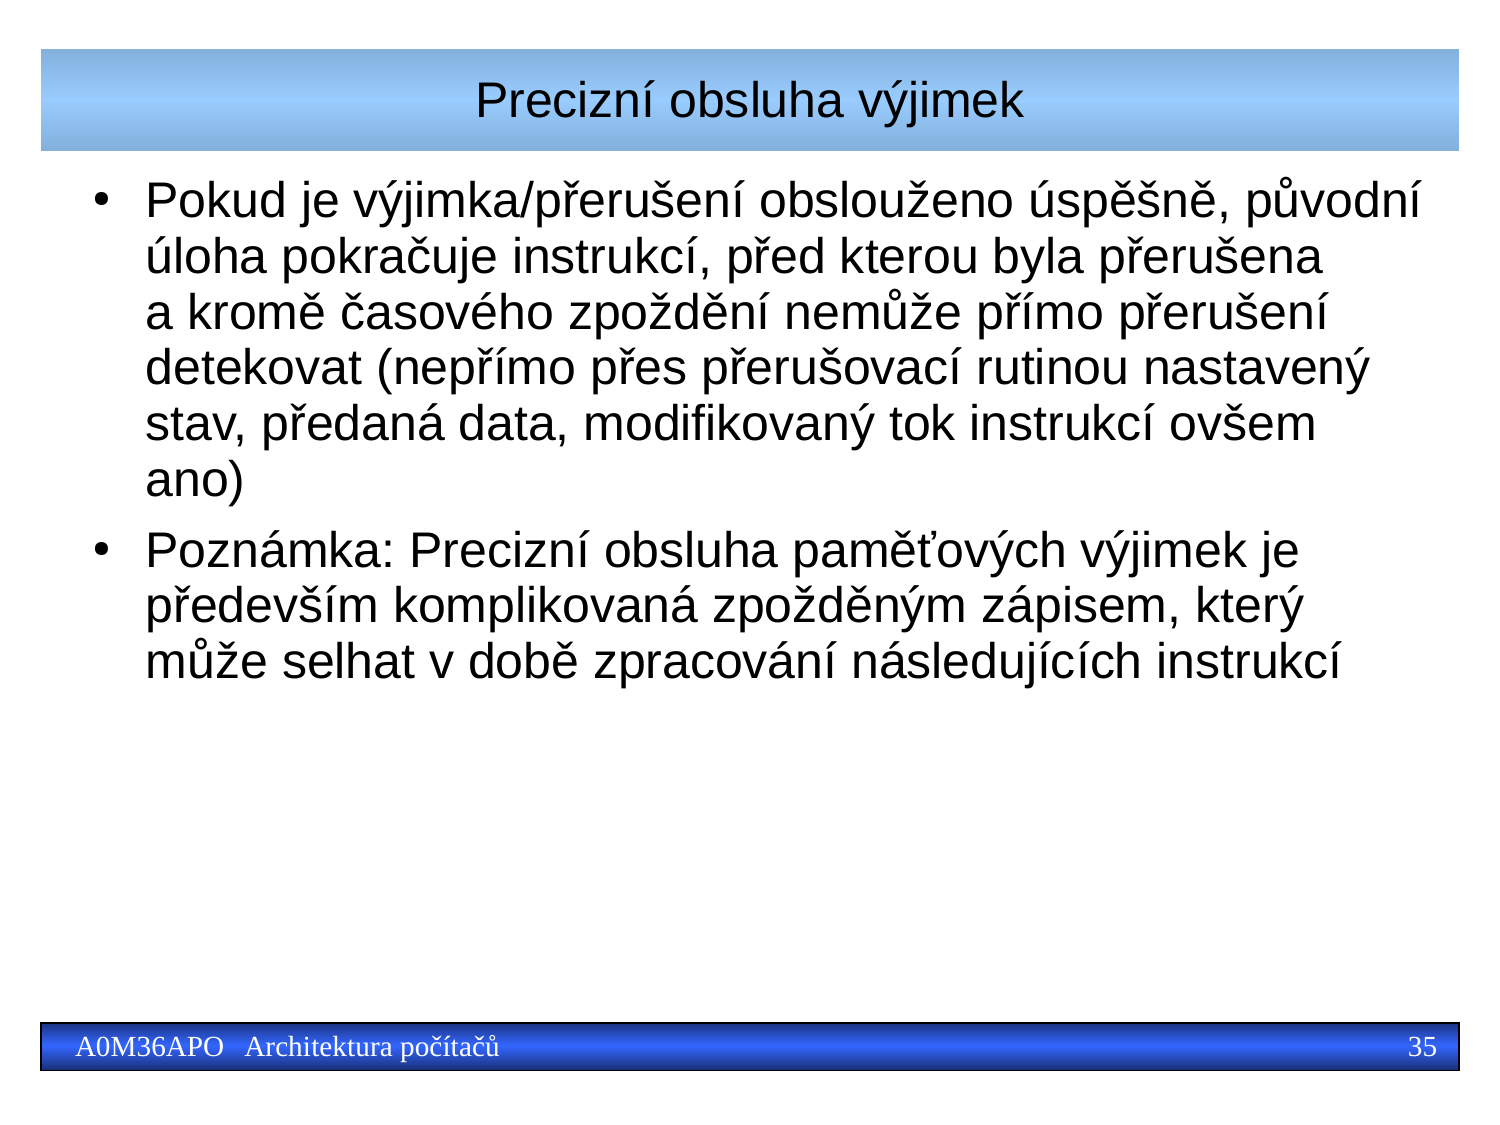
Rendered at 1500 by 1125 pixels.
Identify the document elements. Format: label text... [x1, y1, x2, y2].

title Precizní obsluha výjimek [41, 49, 1459, 151]
list Pokud je výjimka/přerušení obslouženo úspěšně, původní úloha pokračuje instrukcí, před kterou byla přerušena a kromě časového zpoždění nemůže přímo přerušení detekovat (nepřímo přes přerušovací rutinou nastavený stav, předaná data, modifikovaný tok instrukcí ovšem ano) Poznámka: Precizní obsluha paměťových výjimek je především komplikovaná zpožděným zápisem, který může selhat v době zpracování následujících instrukcí [75, 172, 1426, 916]
